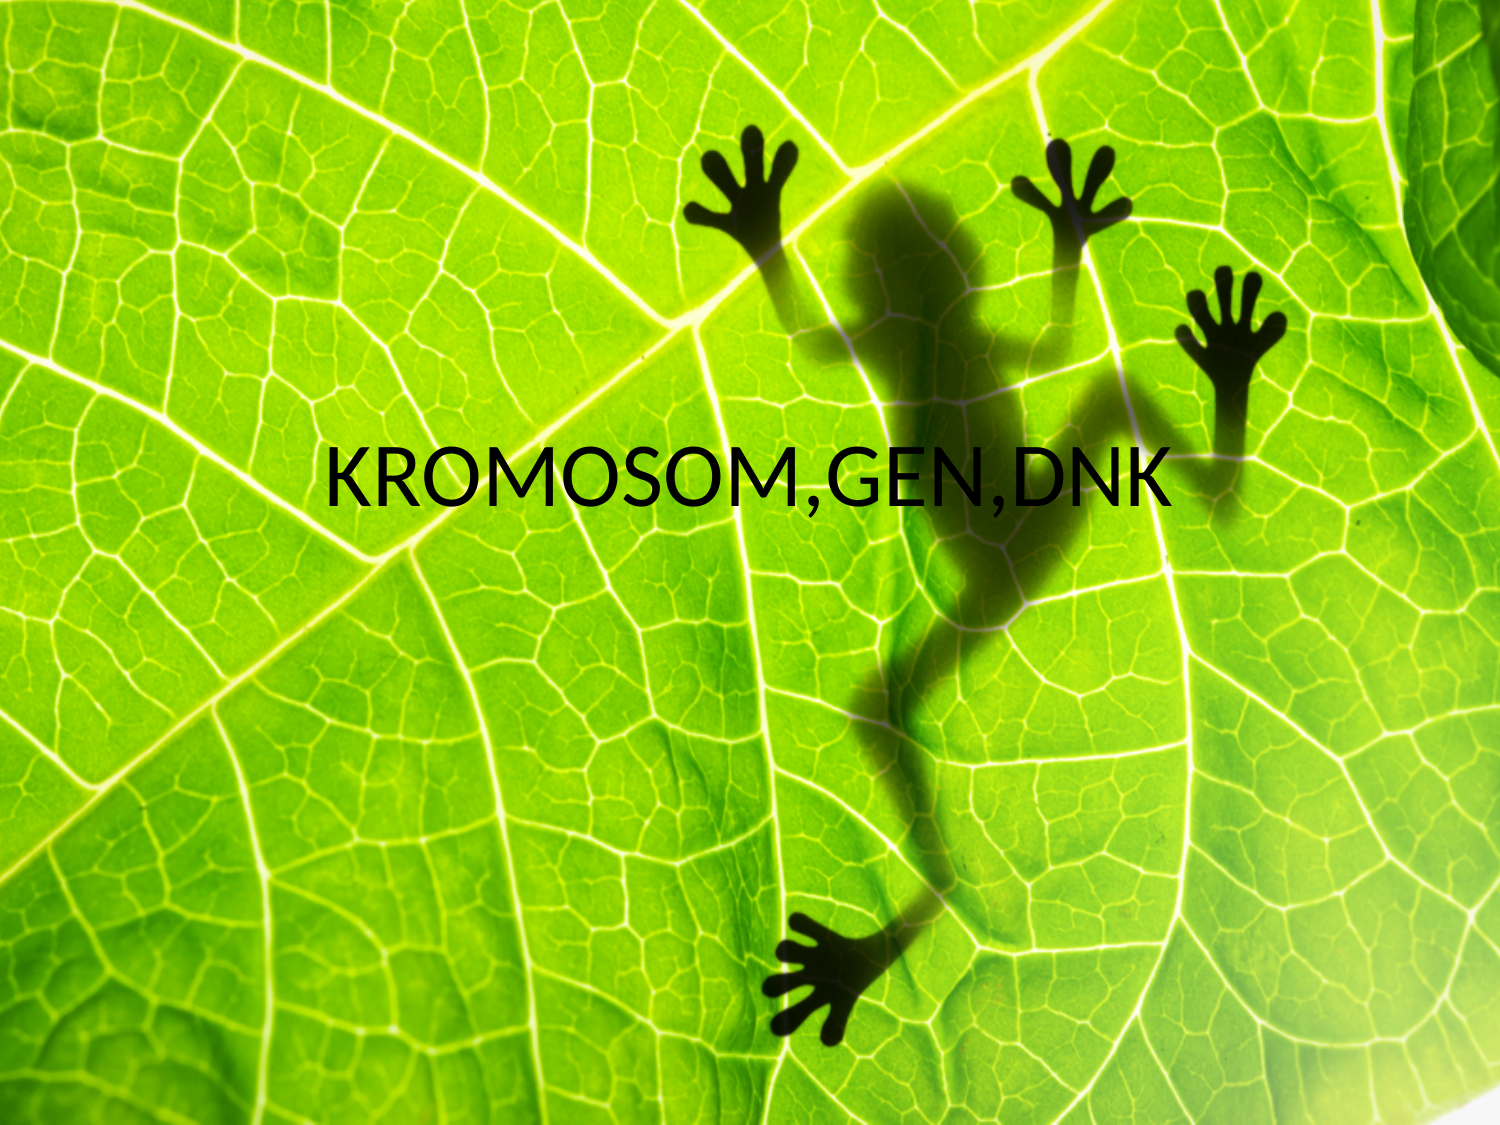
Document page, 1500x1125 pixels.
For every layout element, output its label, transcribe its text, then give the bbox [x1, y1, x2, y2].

subtitle [225, 637, 1275, 925]
picture [0, 0, 1500, 1125]
title KROMOSOM,GEN,DNK [112, 349, 1388, 591]
